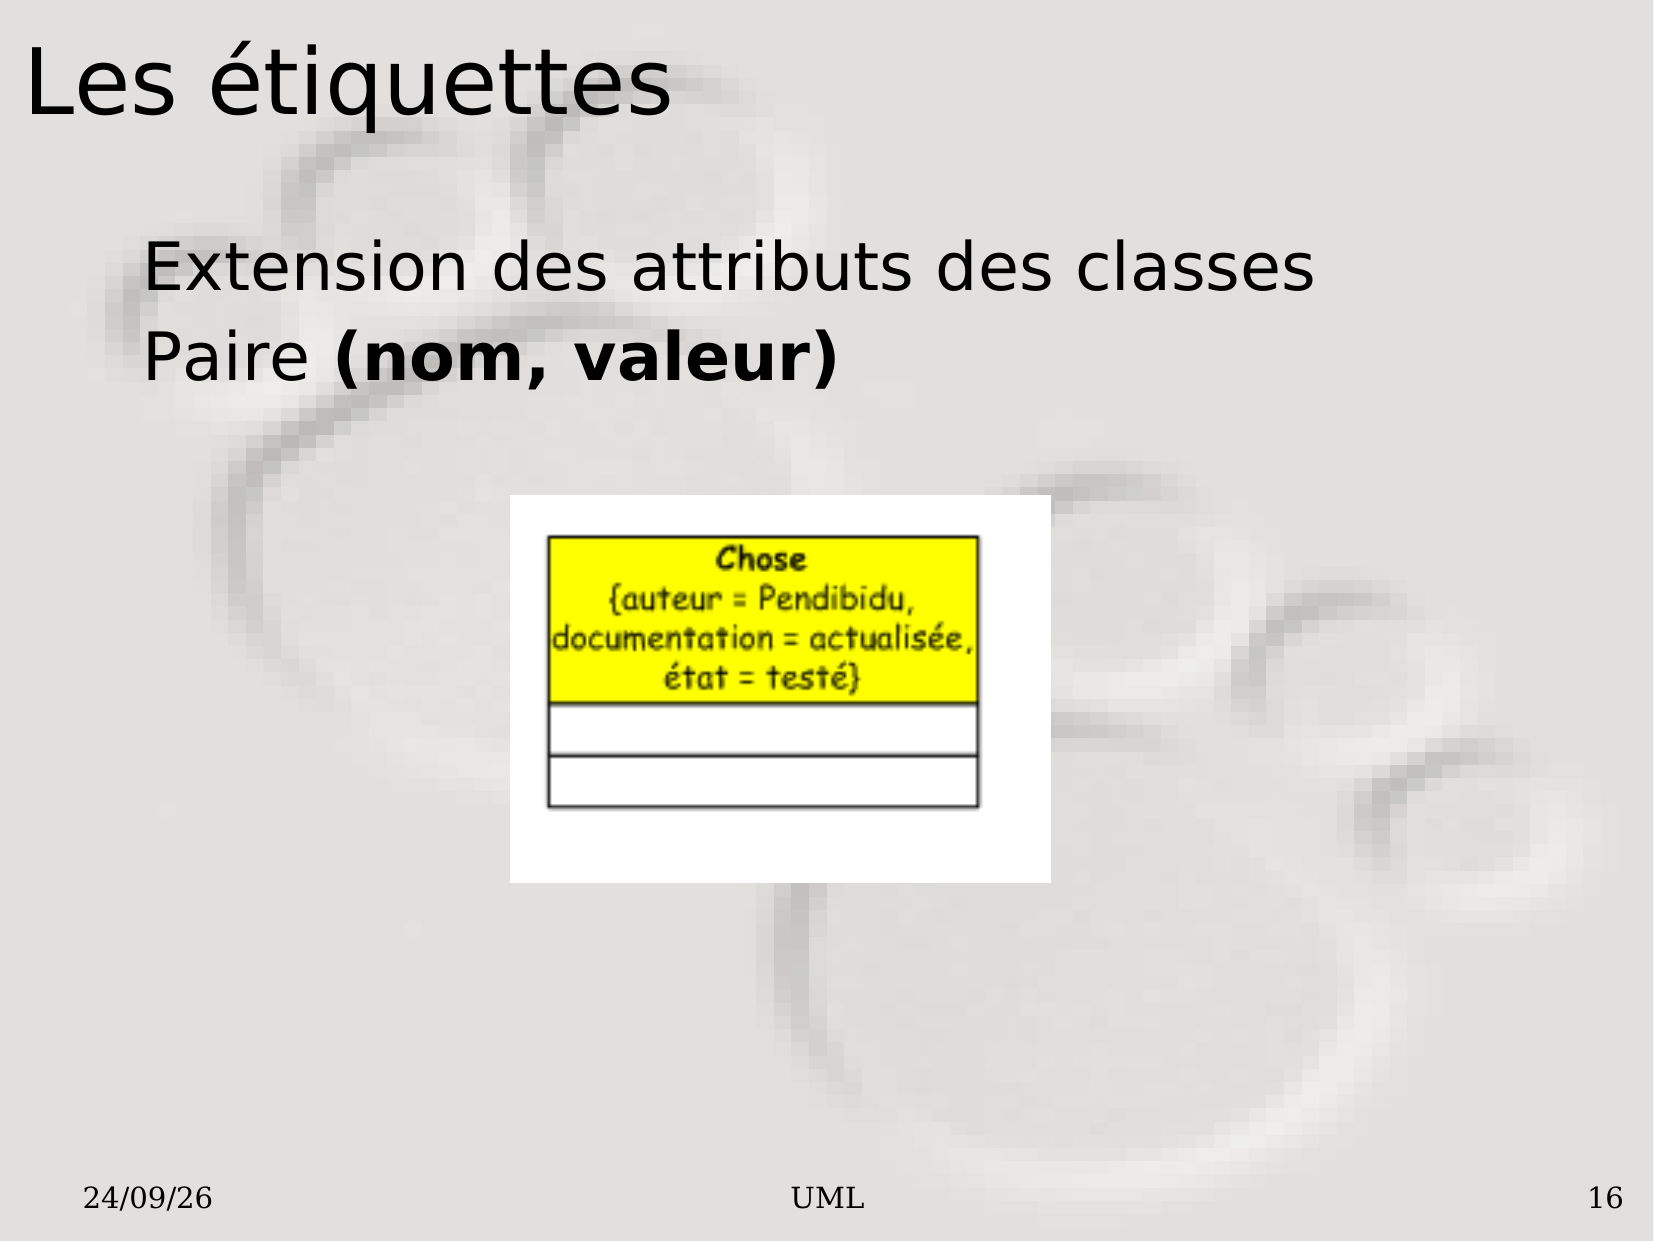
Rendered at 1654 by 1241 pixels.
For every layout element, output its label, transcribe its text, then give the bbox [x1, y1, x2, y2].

picture [0, 0, 1654, 1241]
title Les étiquettes [8, 21, 1538, 144]
list Extension des attributs des classes Paire (nom, valeur) [110, 220, 1640, 1117]
